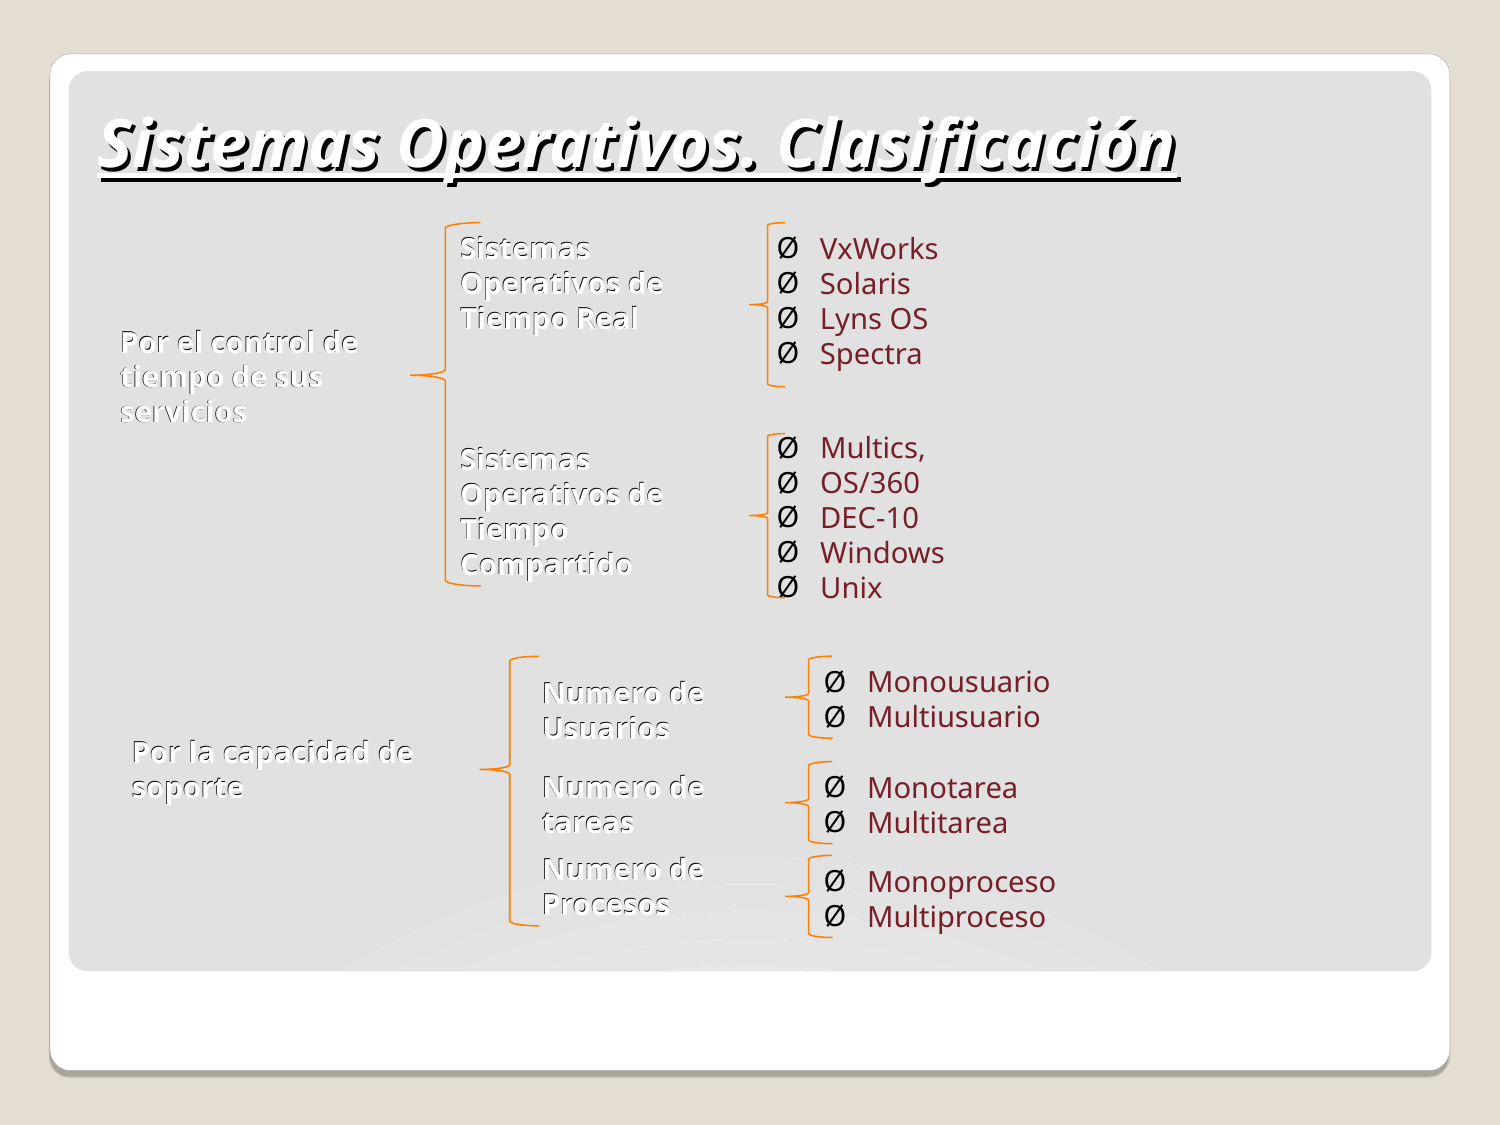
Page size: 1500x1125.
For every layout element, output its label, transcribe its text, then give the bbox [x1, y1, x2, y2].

text_box Monoproceso Multiproceso [809, 855, 1113, 940]
text_box Sistemas Operativos de Tiempo Compartido [765, 434, 809, 588]
text_box Numero de tareas [527, 762, 809, 847]
text_box Sistemas Operativos. Clasificación [82, 94, 1192, 189]
text_box Monotarea Multitarea [809, 762, 1113, 847]
text_box Numero de Procesos [527, 847, 891, 929]
text_box Por la capacidad de soporte [117, 726, 481, 812]
text_box Sistemas Operativos de Tiempo Real [447, 223, 767, 343]
text_box Sistemas Operativos de Tiempo Compartido [445, 434, 767, 588]
text_box Monousuario Multiusuario [809, 656, 1113, 741]
text_box Numero de Usuarios [527, 668, 891, 753]
text_box Sistemas Operativos de Tiempo Real [765, 223, 809, 343]
text_box Multics, OS/360 DEC-10 Windows Unix [762, 422, 1047, 612]
text_box VxWorks Solaris Lyns OS Spectra [769, 223, 1041, 378]
text_box Por el control de tiempo de sus servicios [105, 316, 469, 436]
